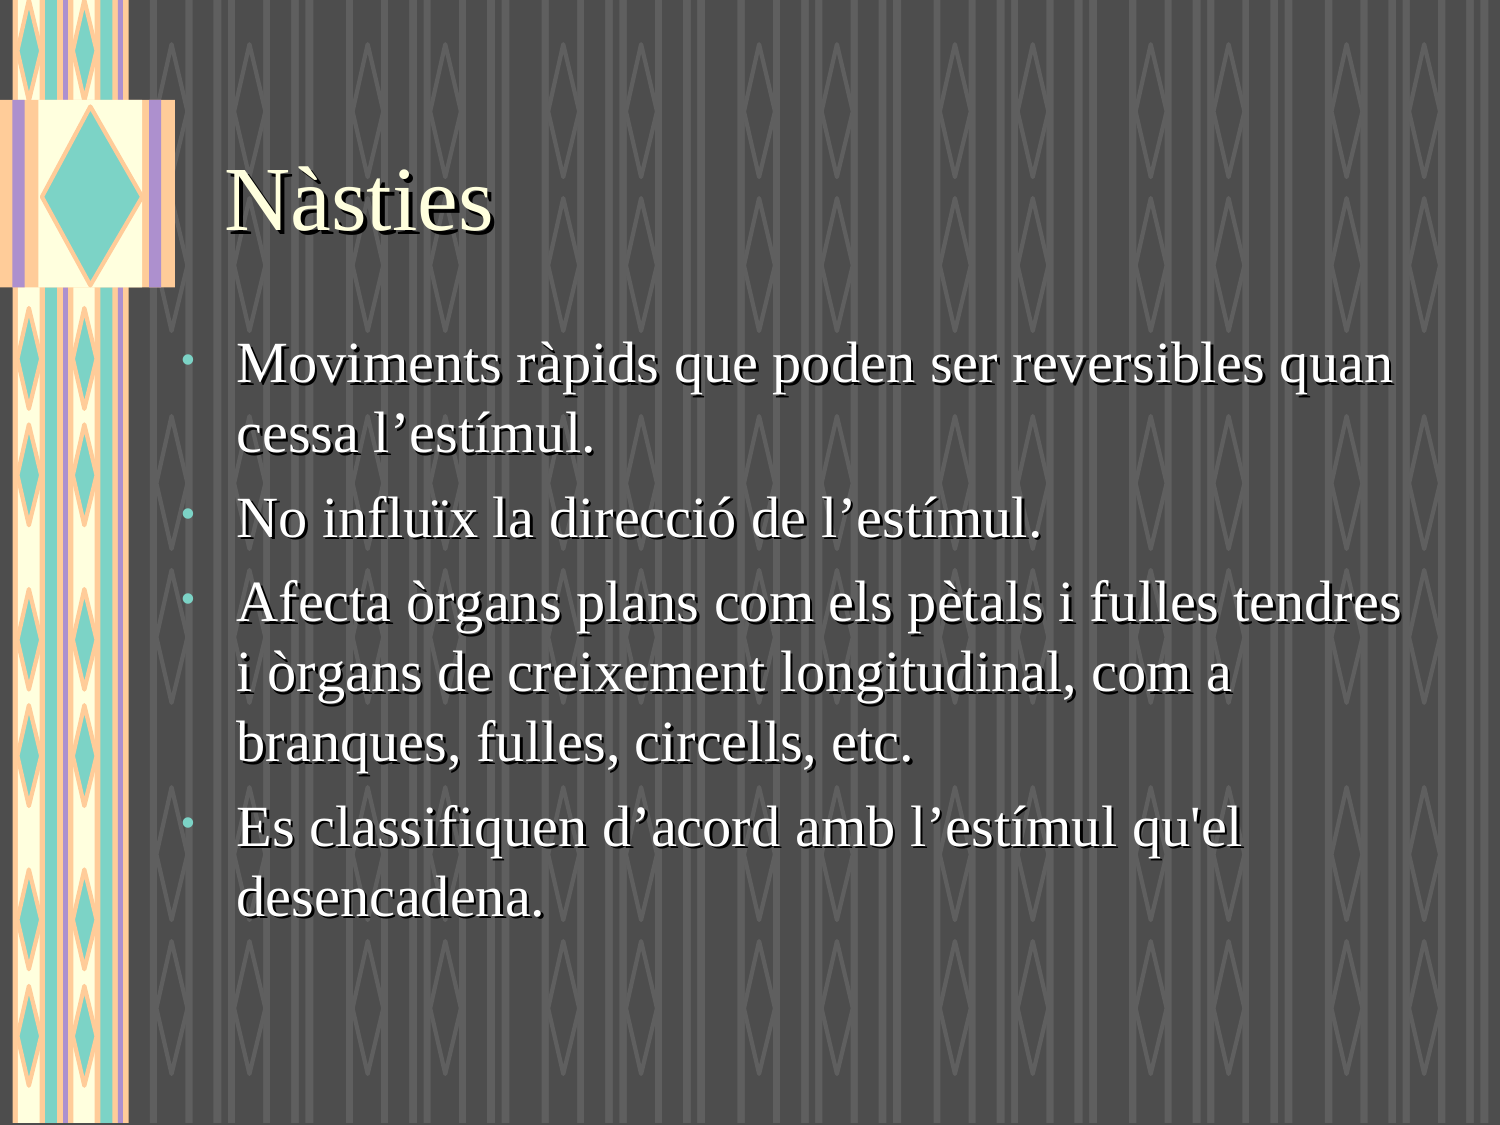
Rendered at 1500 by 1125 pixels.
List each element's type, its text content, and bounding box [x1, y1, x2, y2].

title Nàsties [209, 99, 1485, 288]
list Moviments ràpids que poden ser reversibles quan cessa l’estímul. No influïx la direcció de l’estímul. Afecta òrgans plans com els pètals i fulles tendres i òrgans de creixement longitudinal, com a branques, fulles, circells, etc. Es classifiquen d’acord amb l’estímul qu'el desencadena. [165, 317, 1441, 993]
